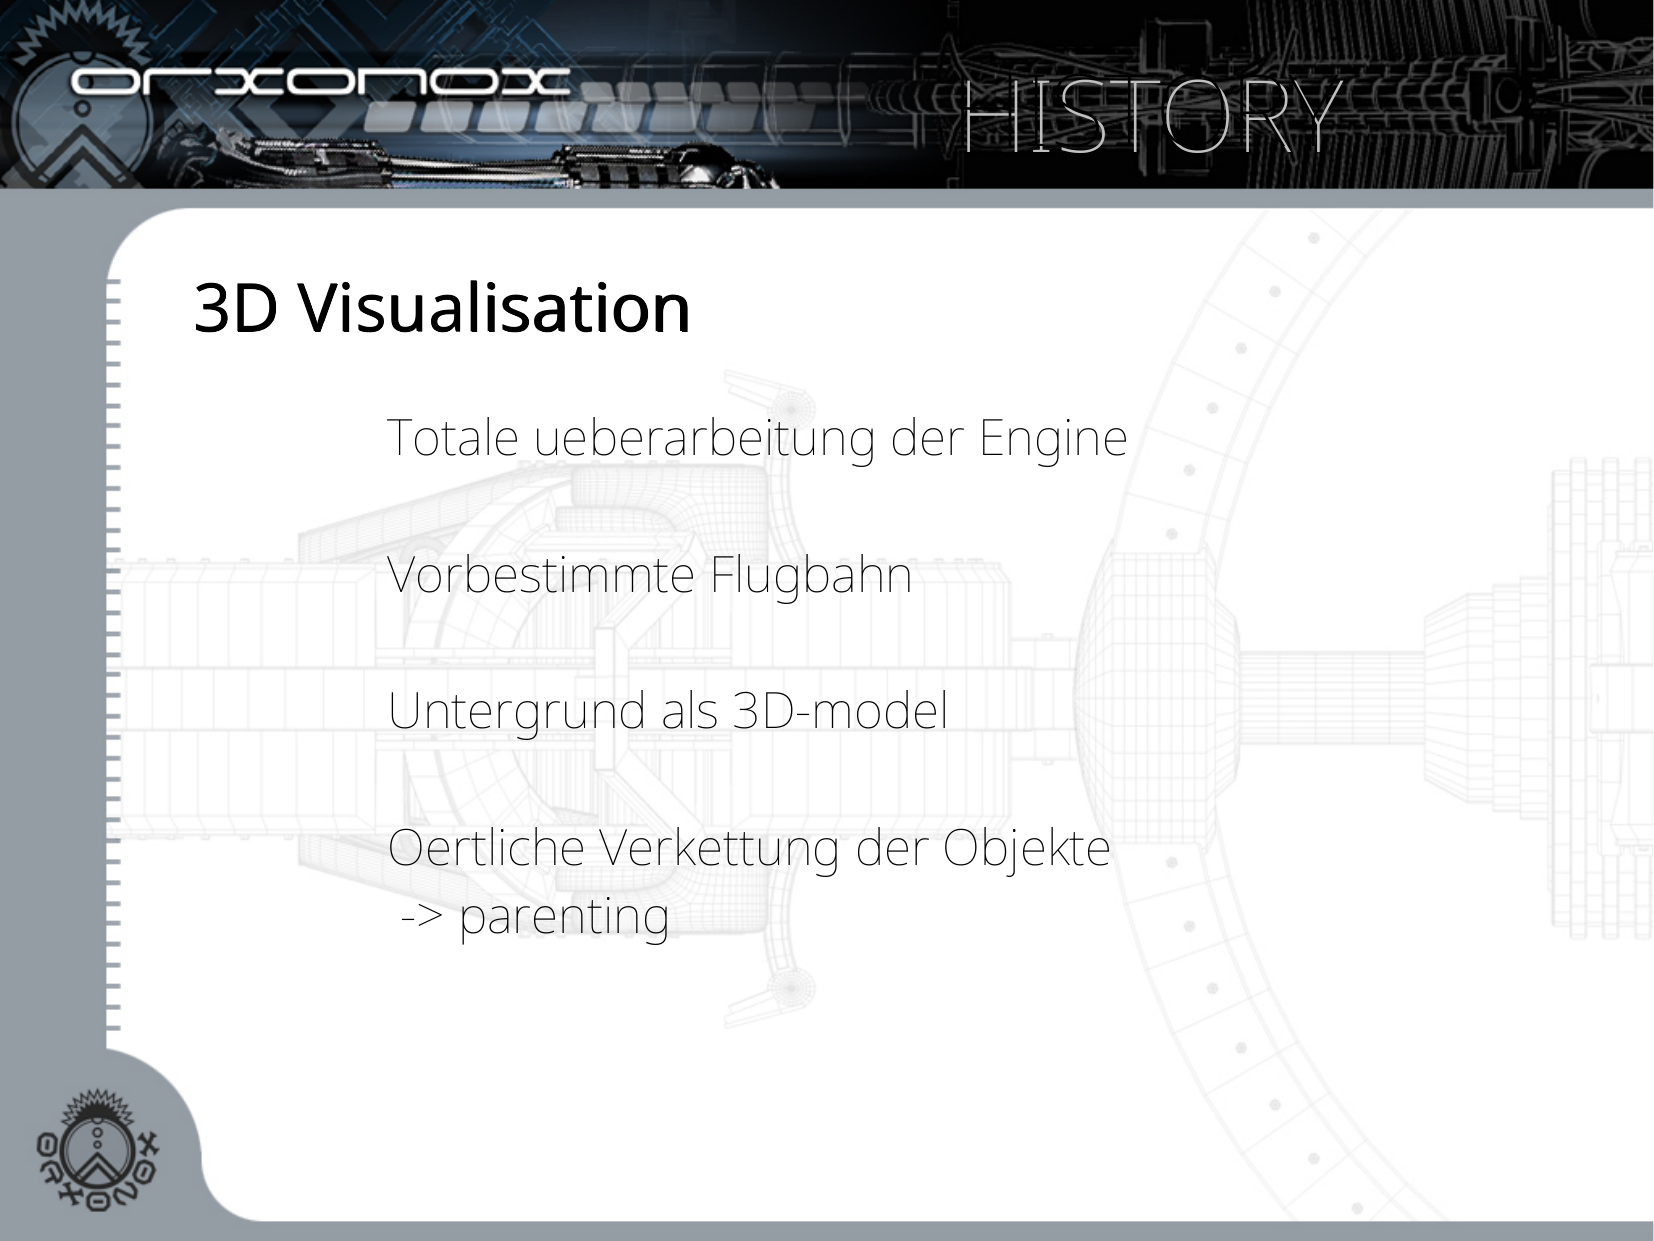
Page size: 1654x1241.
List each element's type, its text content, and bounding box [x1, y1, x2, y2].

picture [0, 0, 1654, 1241]
text_box HISTORY [901, 32, 1530, 156]
text_box Totale ueberarbeitung der Engine Vorbestimmte Flugbahn Untergrund als 3D-model Oertliche Verkettung der Objekte -> parenting [337, 394, 1613, 896]
text_box 3D Visualisation [193, 260, 1501, 288]
